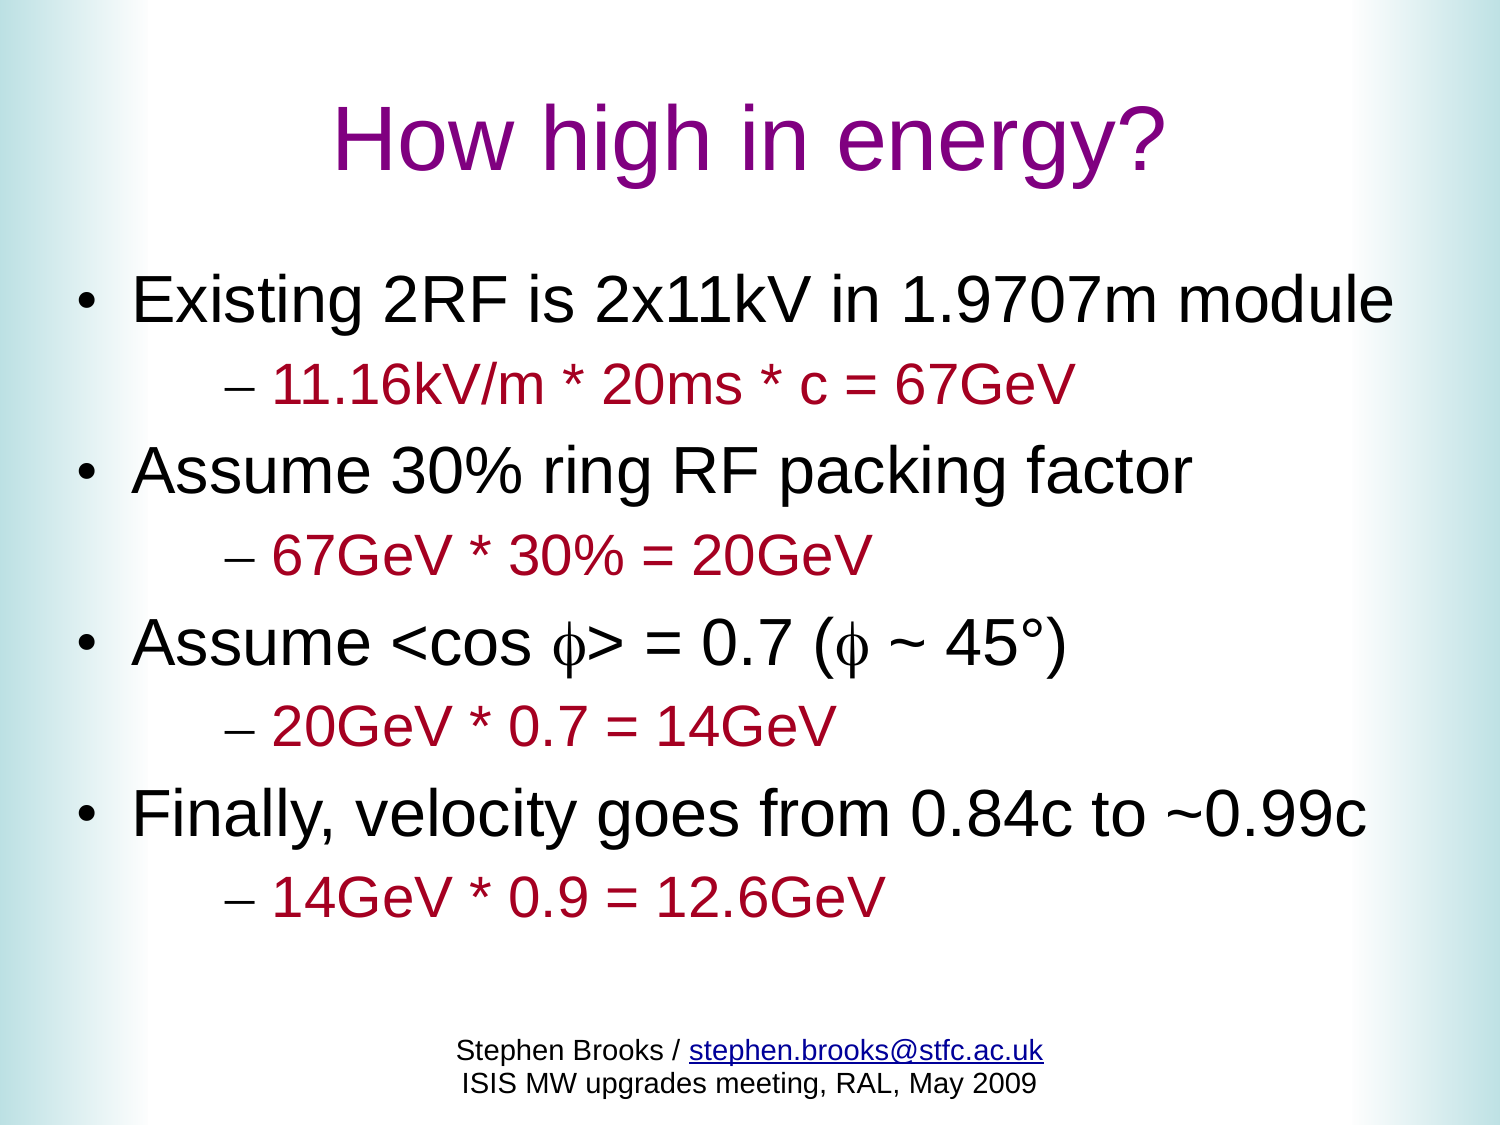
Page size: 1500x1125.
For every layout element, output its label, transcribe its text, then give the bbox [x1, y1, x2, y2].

title How high in energy? [75, 52, 1425, 225]
list Existing 2RF is 2x11kV in 1.9707m module 11.16kV/m * 20ms * c = 67GeV Assume 30% ring RF packing factor 67GeV * 30% = 20GeV Assume <cos f> = 0.7 (f ~ 45°) 20GeV * 0.7 = 14GeV Finally, velocity goes from 0.84c to ~0.99c 14GeV * 0.9 = 12.6GeV [75, 262, 1425, 991]
